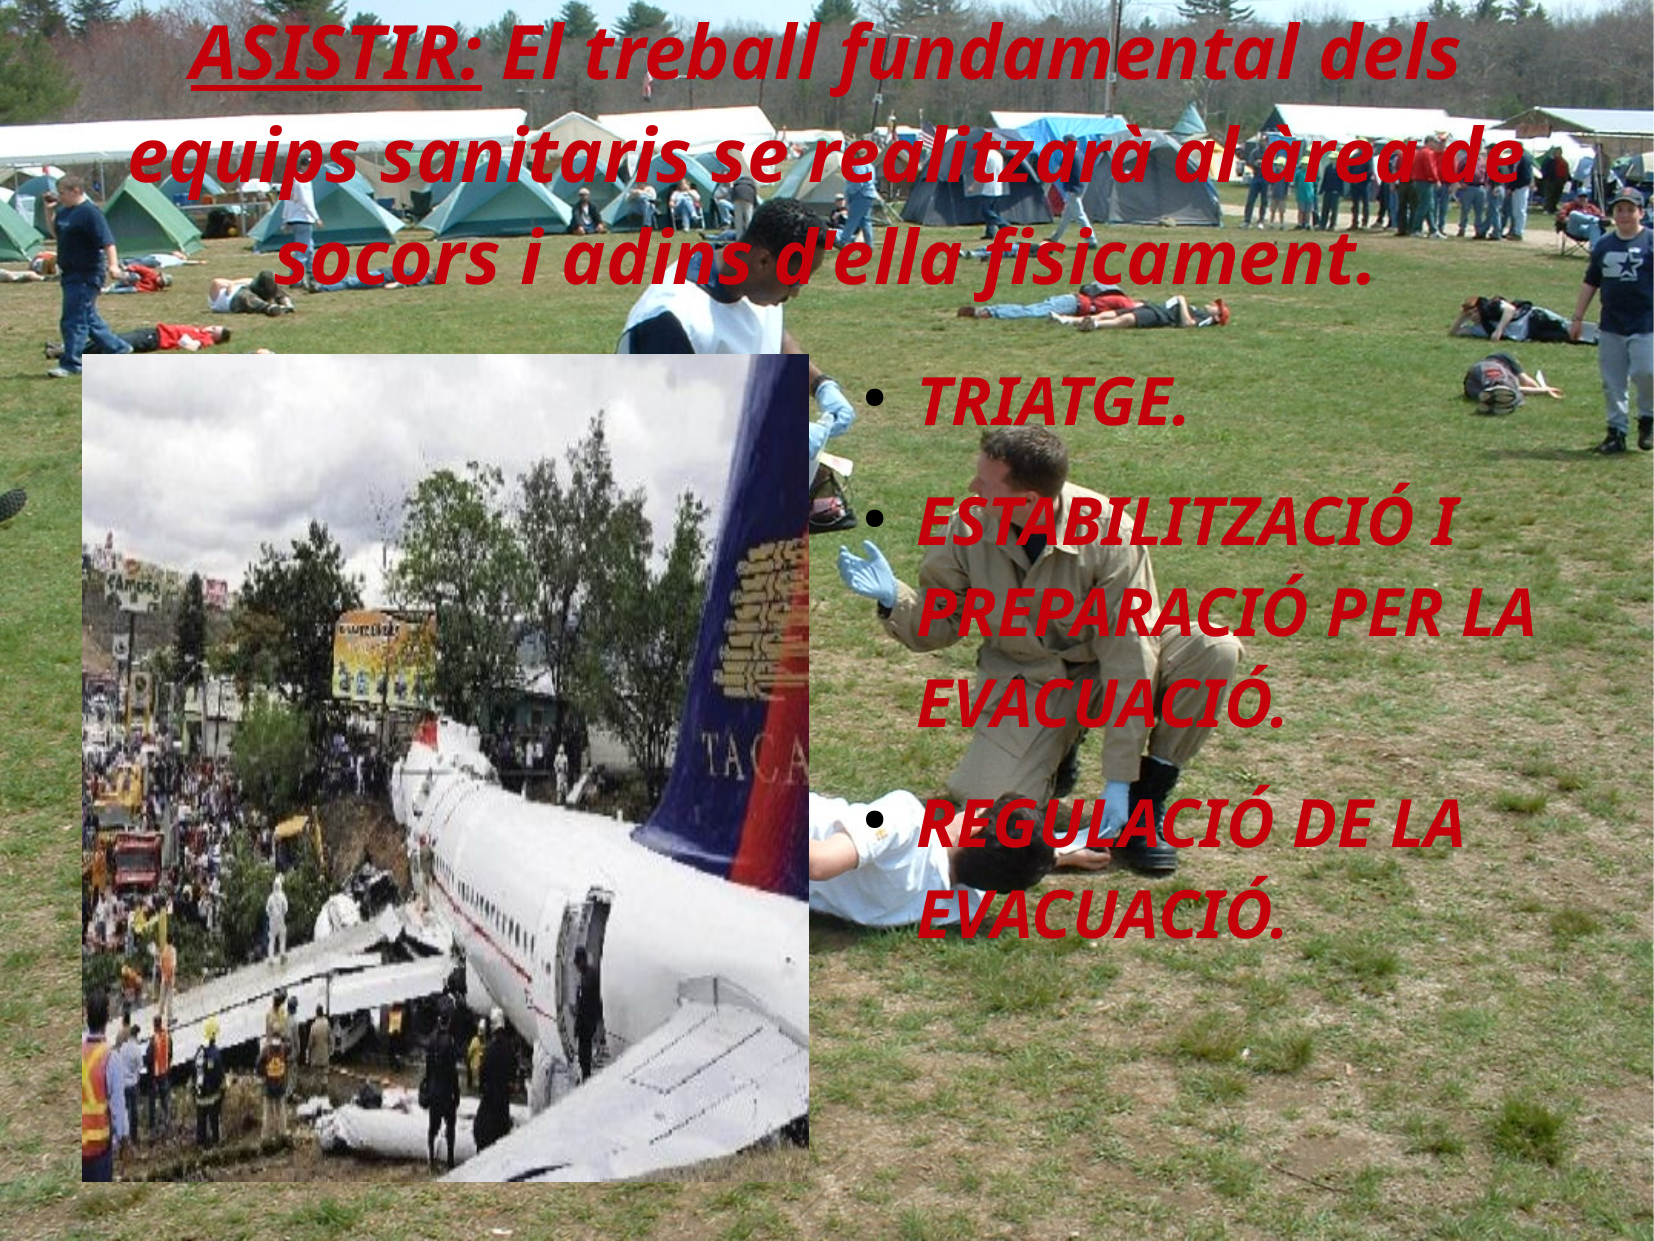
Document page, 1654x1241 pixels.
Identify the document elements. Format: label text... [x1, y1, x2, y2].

list TRIATGE. ESTABILITZACIÓ I PREPARACIÓ PER LA EVACUACIÓ. REGULACIÓ DE LA EVACUACIÓ. [845, 354, 1572, 1182]
picture [0, 0, 1654, 1241]
title ASISTIR: El treball fundamental dels equips sanitaris se realitzarà al àrea de socors i adins d'ella fisicament. [82, 0, 1571, 310]
